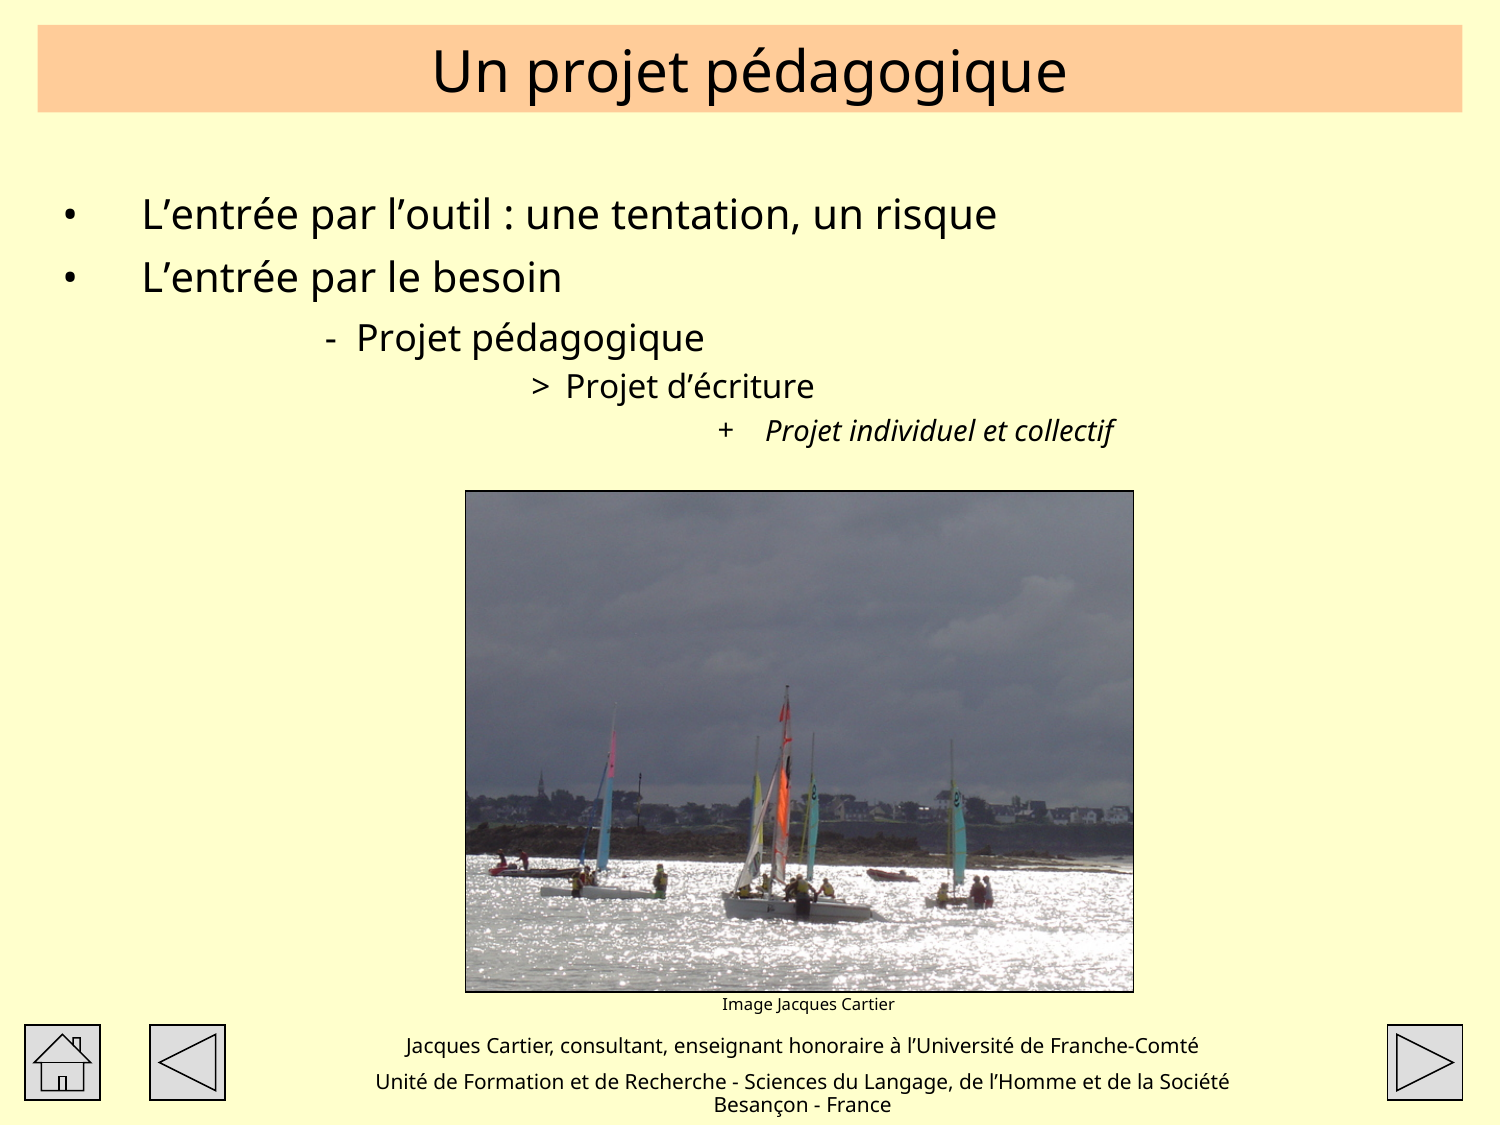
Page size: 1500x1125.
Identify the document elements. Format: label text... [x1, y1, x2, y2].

list L’entrée par l’outil : une tentation, un risque L’entrée par le besoin Projet pédagogique Projet d’écriture Projet individuel et collectif [62, 187, 1438, 975]
title Un projet pédagogique [37, 24, 1463, 113]
picture [466, 491, 1133, 992]
text_box Image Jacques Cartier [667, 987, 951, 1022]
